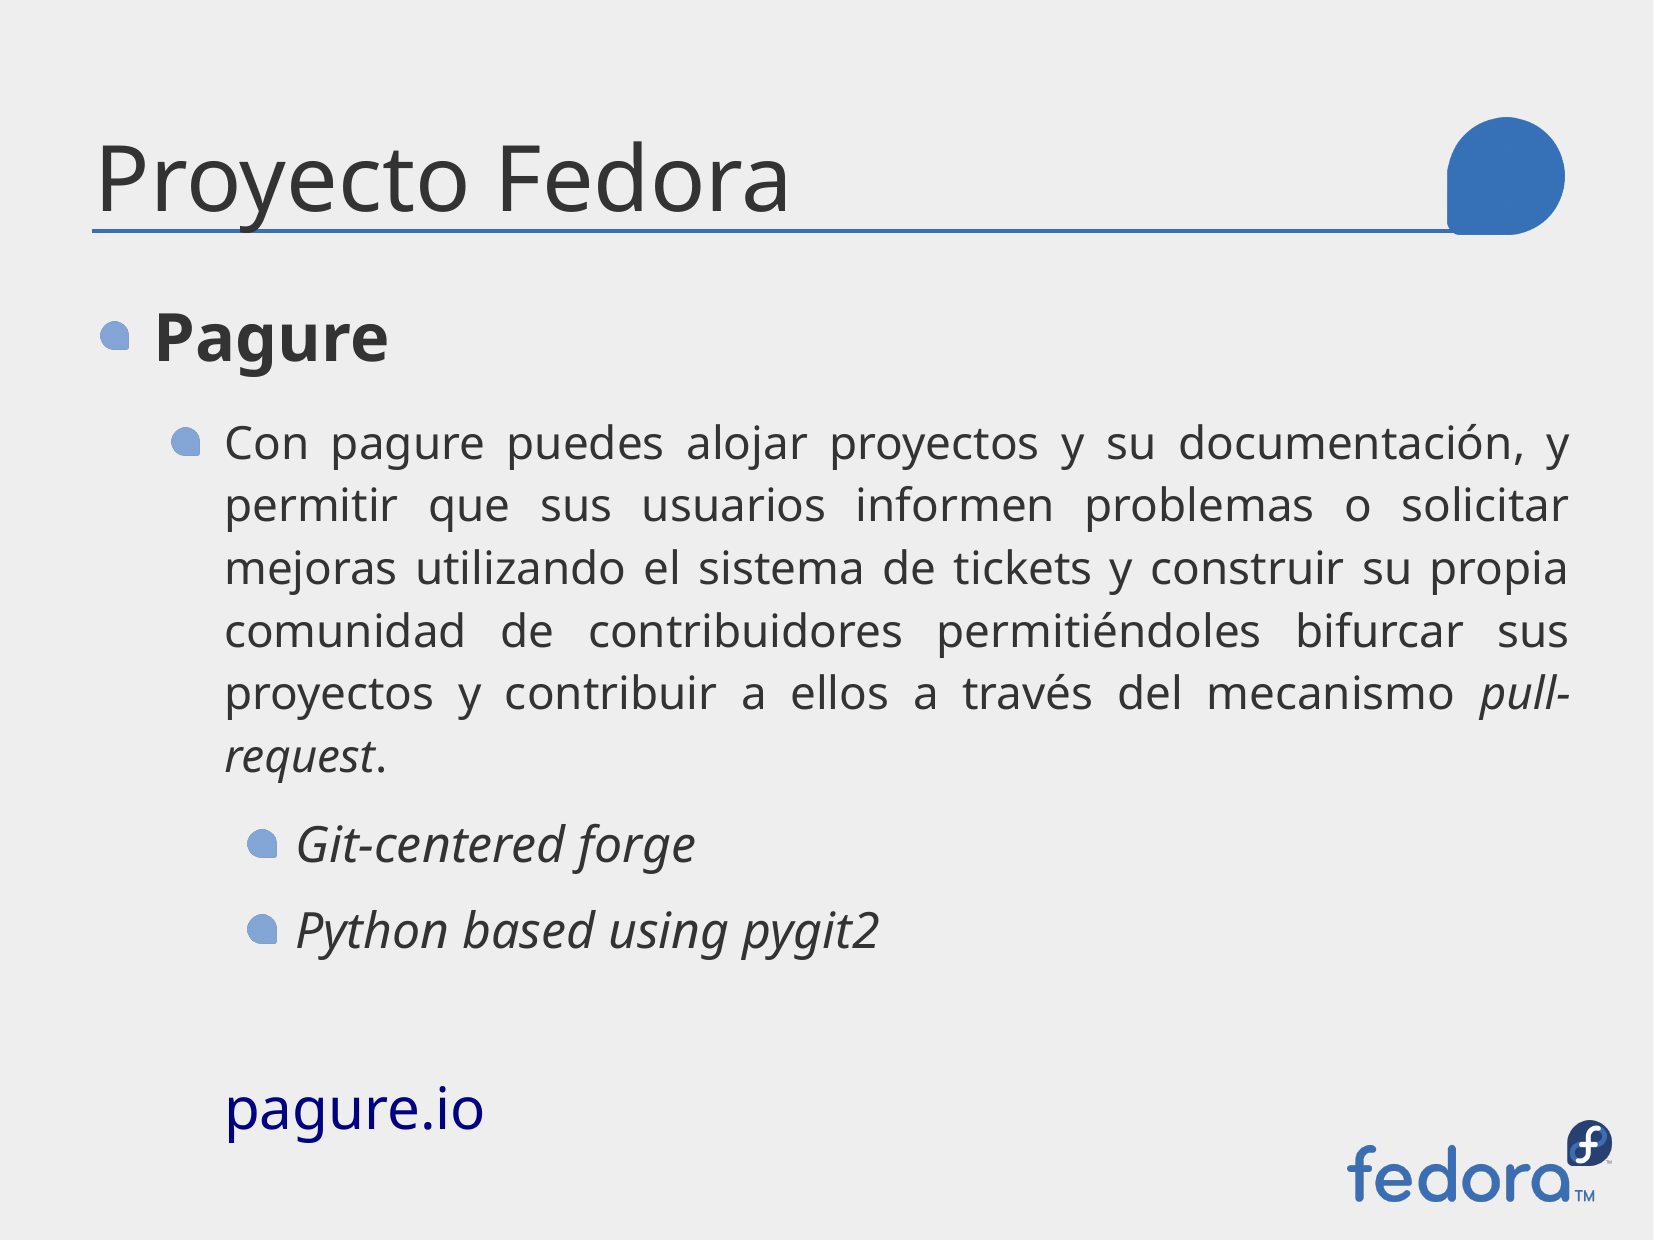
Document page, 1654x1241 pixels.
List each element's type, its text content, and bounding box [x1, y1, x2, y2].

title Proyecto Fedora [94, 100, 1426, 251]
picture [1347, 1120, 1612, 1202]
list Pagure Con pagure puedes alojar proyectos y su documentación, y permitir que sus usuarios informen problemas o solicitar mejoras utilizando el sistema de tickets y construir su propia comunidad de contribuidores permitiéndoles bifurcar sus proyectos y contribuir a ellos a través del mecanismo pull-request. Git-centered forge Python based using pygit2 pagure.io [82, 290, 1571, 1147]
picture [1447, 117, 1565, 235]
